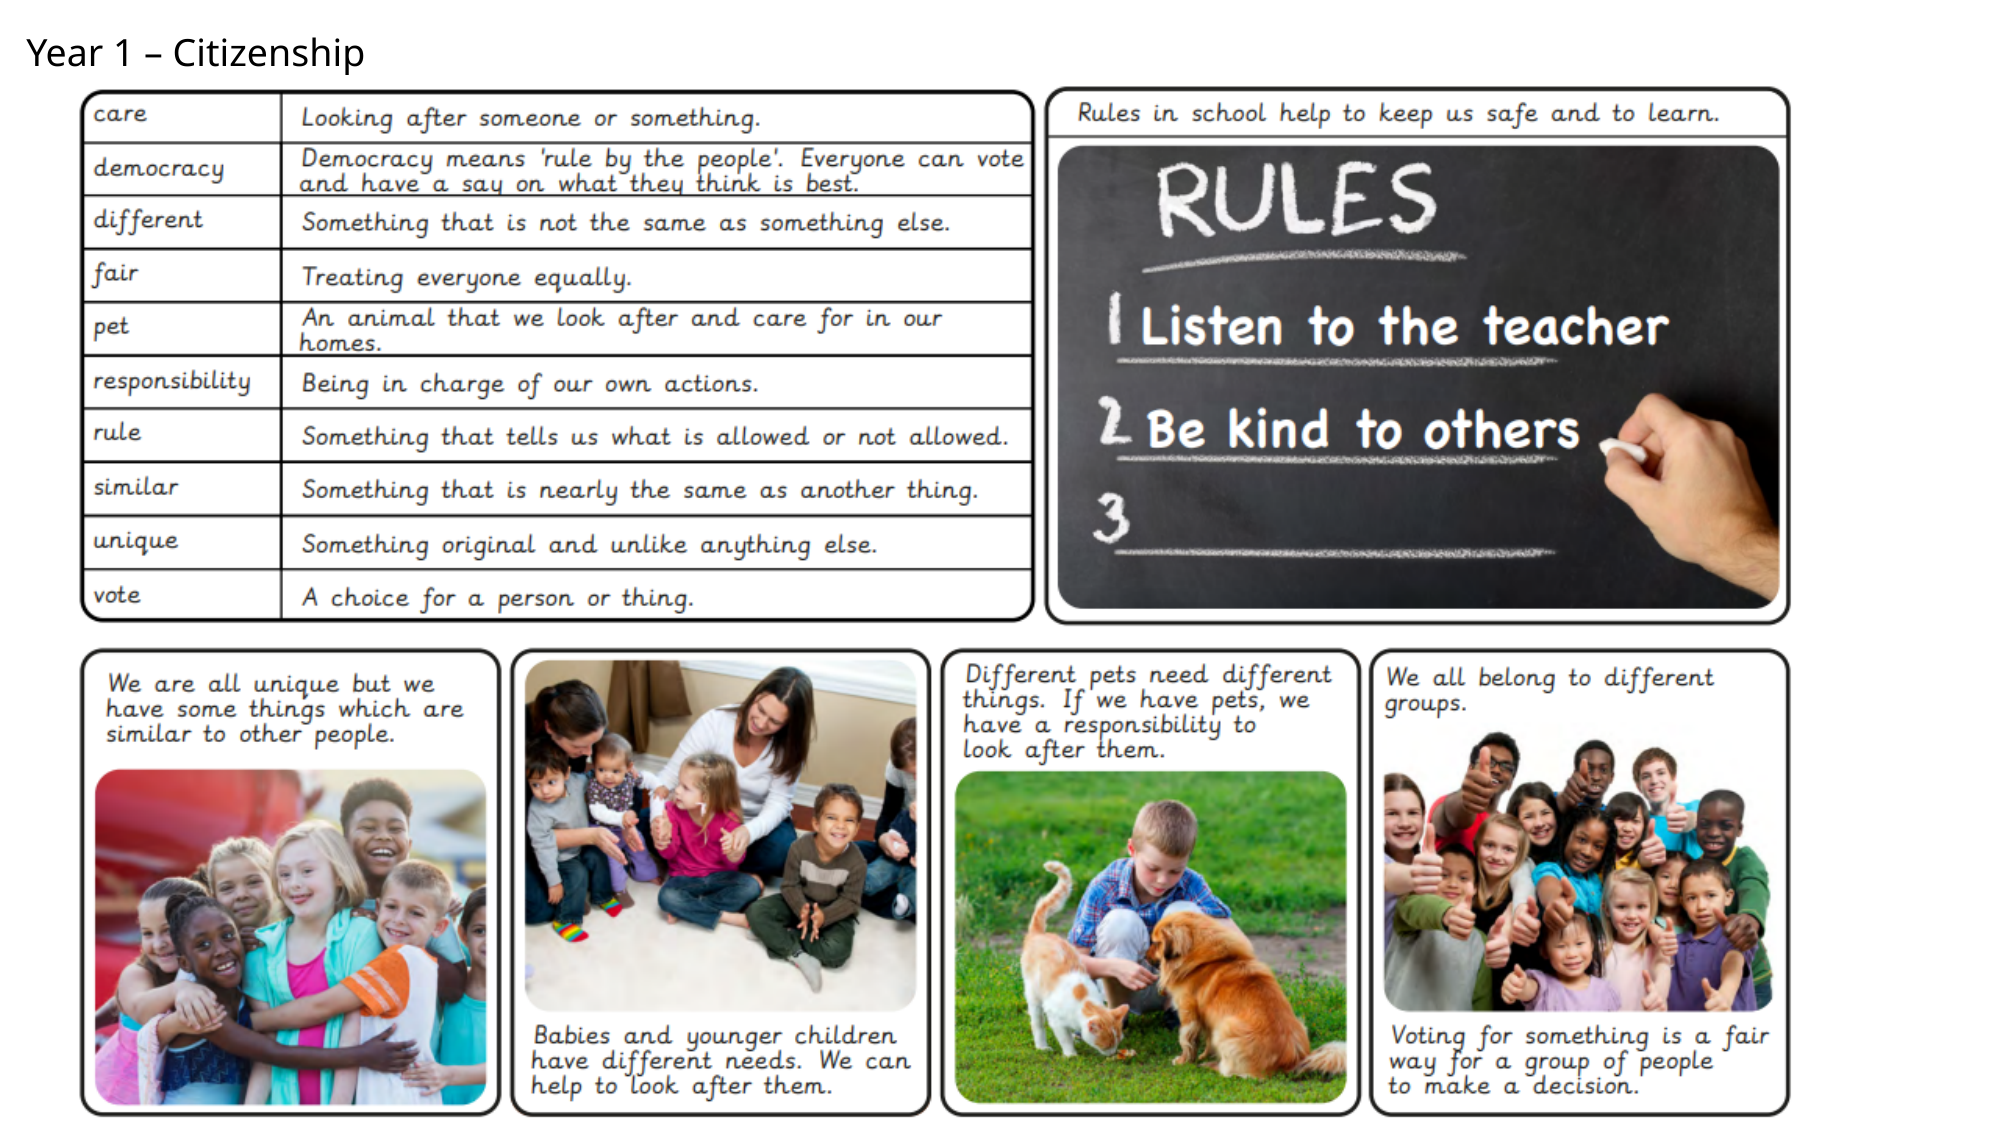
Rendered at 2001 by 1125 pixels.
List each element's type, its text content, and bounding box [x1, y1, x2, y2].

title Year 1 – Citizenship [11, 14, 689, 94]
picture [72, 79, 1802, 1125]
